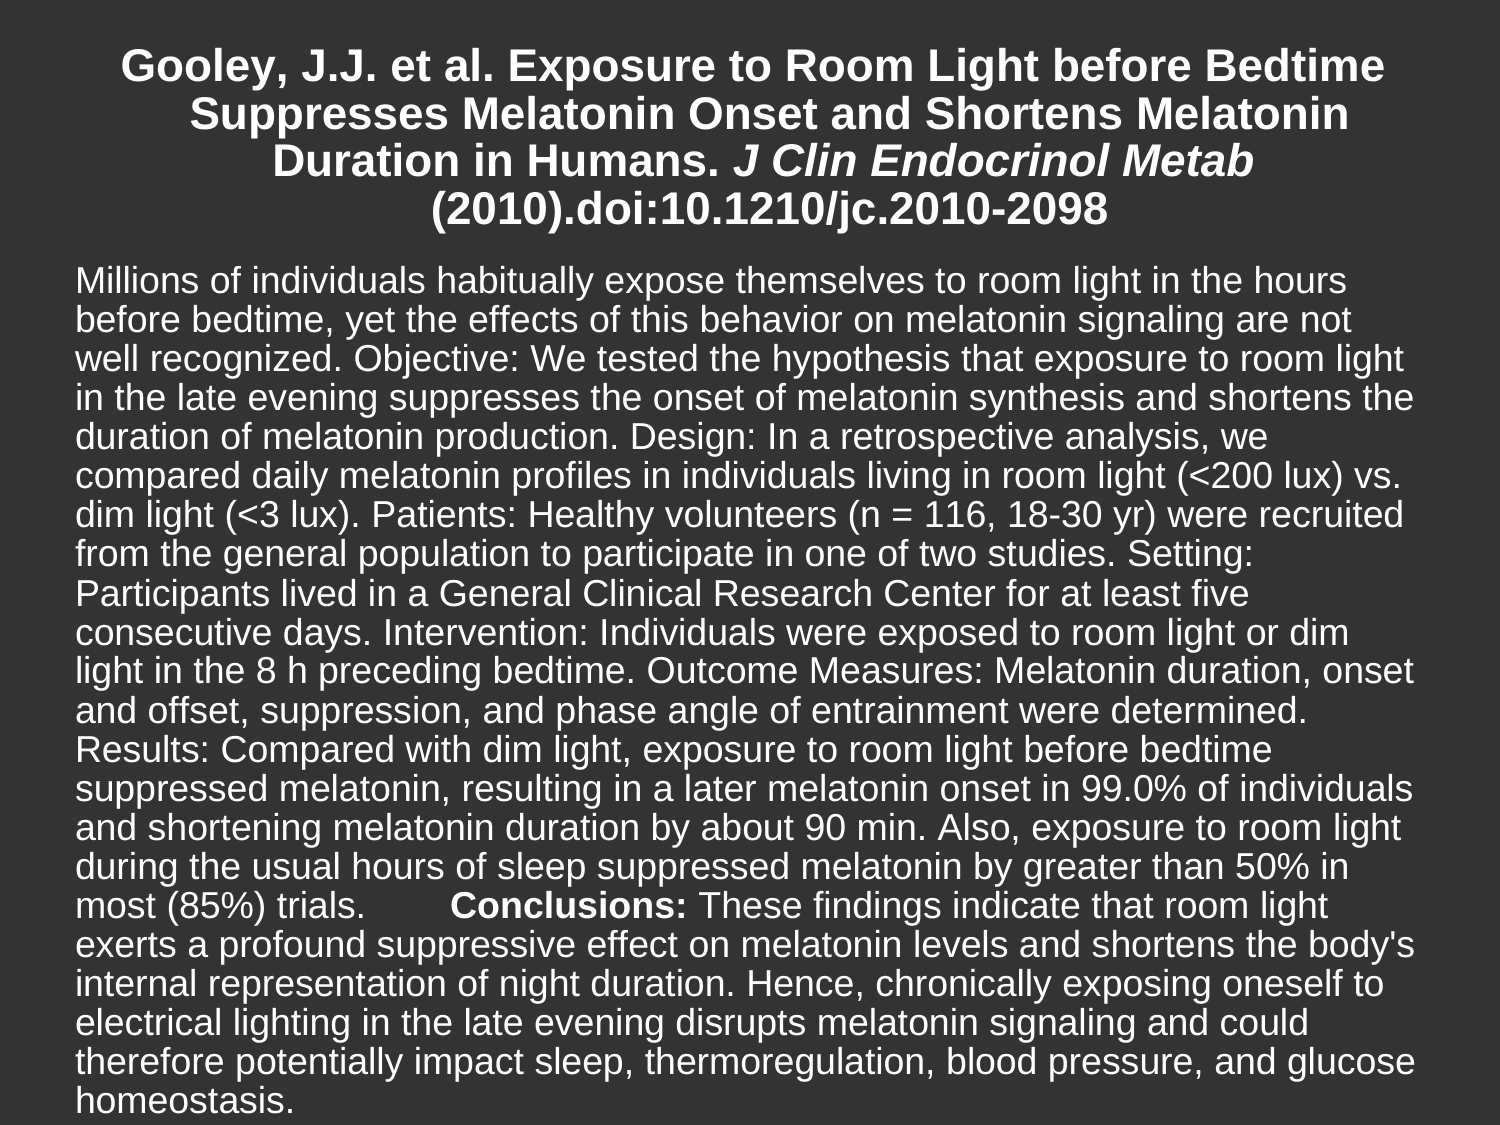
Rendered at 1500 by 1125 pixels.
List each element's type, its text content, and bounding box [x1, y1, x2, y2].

list Millions of individuals habitually expose themselves to room light in the hours before bedtime, yet the effects of this behavior on melatonin signaling are not well recognized. Objective: We tested the hypothesis that exposure to room light in the late evening suppresses the onset of melatonin synthesis and shortens the duration of melatonin production. Design: In a retrospective analysis, we compared daily melatonin profiles in individuals living in room light (<200 lux) vs. dim light (<3 lux). Patients: Healthy volunteers (n = 116, 18-30 yr) were recruited from the general population to participate in one of two studies. Setting: Participants lived in a General Clinical Research Center for at least five consecutive days. Intervention: Individuals were exposed to room light or dim light in the 8 h preceding bedtime. Outcome Measures: Melatonin duration, onset and offset, suppression, and phase angle of entrainment were determined. Results: Compared with dim light, exposure to room light before bedtime suppressed melatonin, resulting in a later melatonin onset in 99.0% of individuals and shortening melatonin duration by about 90 min. Also, exposure to room light during the usual hours of sleep suppressed melatonin by greater than 50% in most (85%) trials. Conclusions: These findings indicate that room light exerts a profound suppressive effect on melatonin levels and shortens the body's internal representation of night duration. Hence, chronically exposing oneself to electrical lighting in the late evening disrupts melatonin signaling and could therefore potentially impact sleep, thermoregulation, blood pressure, and glucose homeostasis. [75, 262, 1425, 1125]
title Gooley, J.J. et al. Exposure to Room Light before Bedtime Suppresses Melatonin Onset and Shortens Melatonin Duration in Humans. J Clin Endocrinol Metab (2010).doi:10.1210/jc.2010-2098 [75, 21, 1425, 257]
